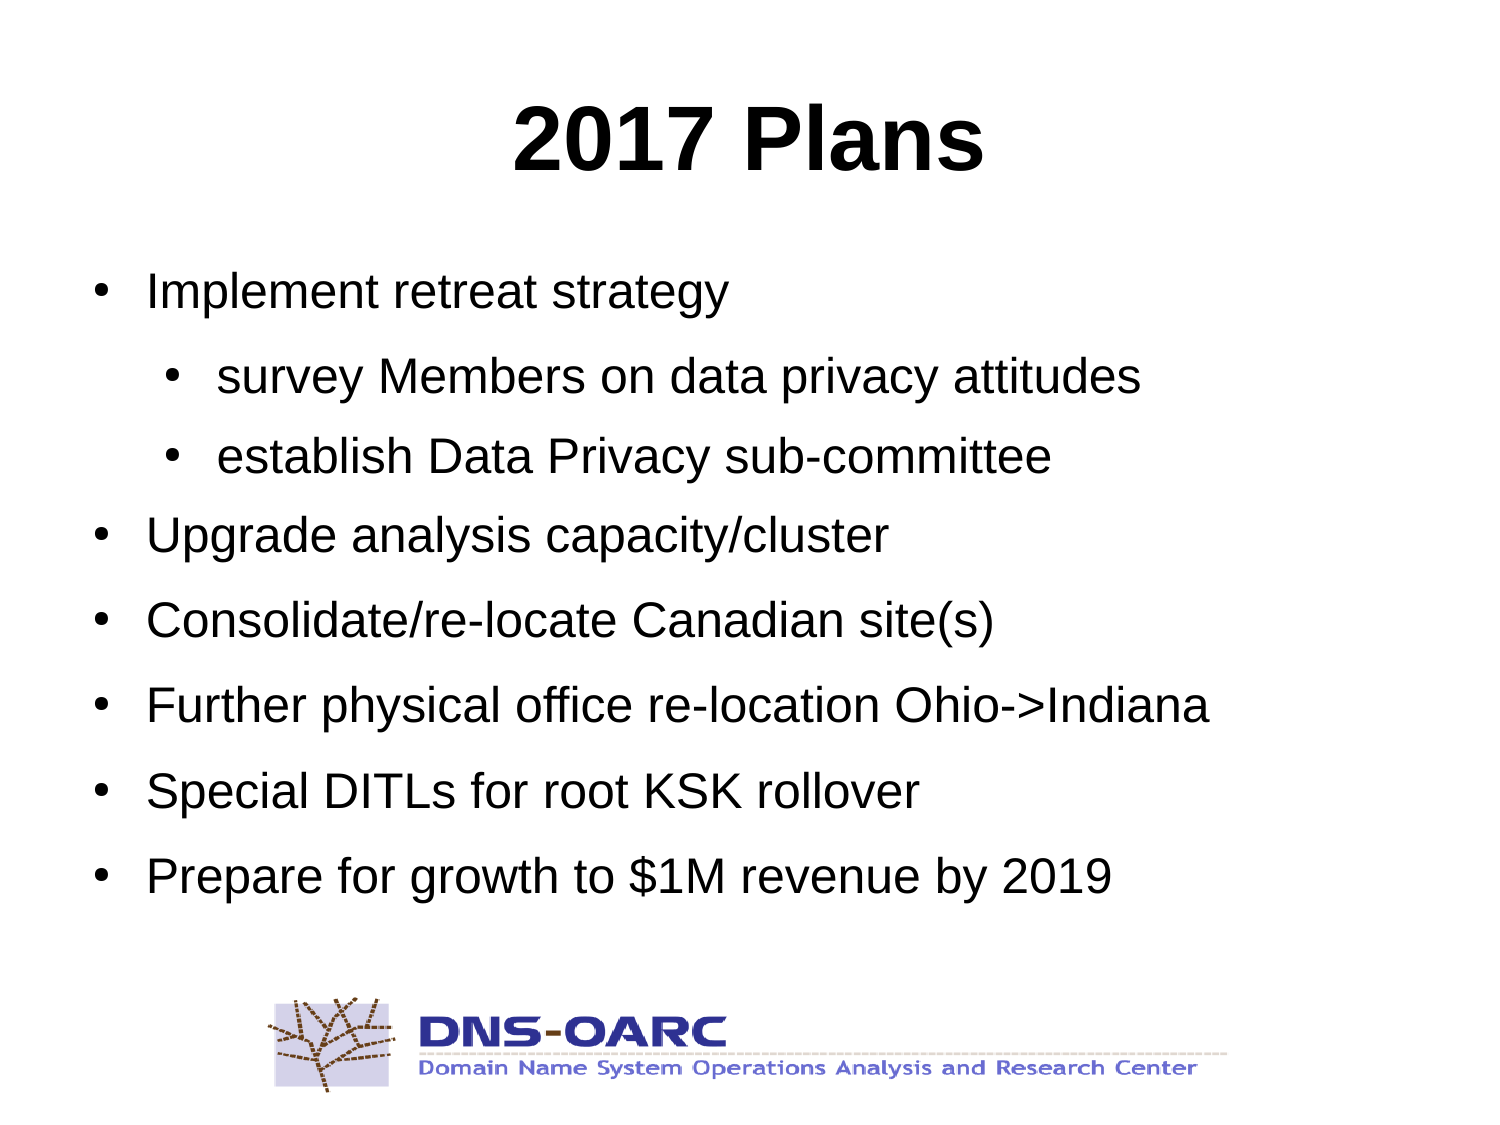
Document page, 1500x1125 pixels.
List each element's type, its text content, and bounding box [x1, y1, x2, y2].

picture [214, 991, 1259, 1099]
title 2017 Plans [75, 44, 1425, 233]
list Implement retreat strategy survey Members on data privacy attitudes establish Data Privacy sub-committee Upgrade analysis capacity/cluster Consolidate/re-locate Canadian site(s) Further physical office re-location Ohio->Indiana Special DITLs for root KSK rollover Prepare for growth to $1M revenue by 2019 [75, 263, 1425, 916]
